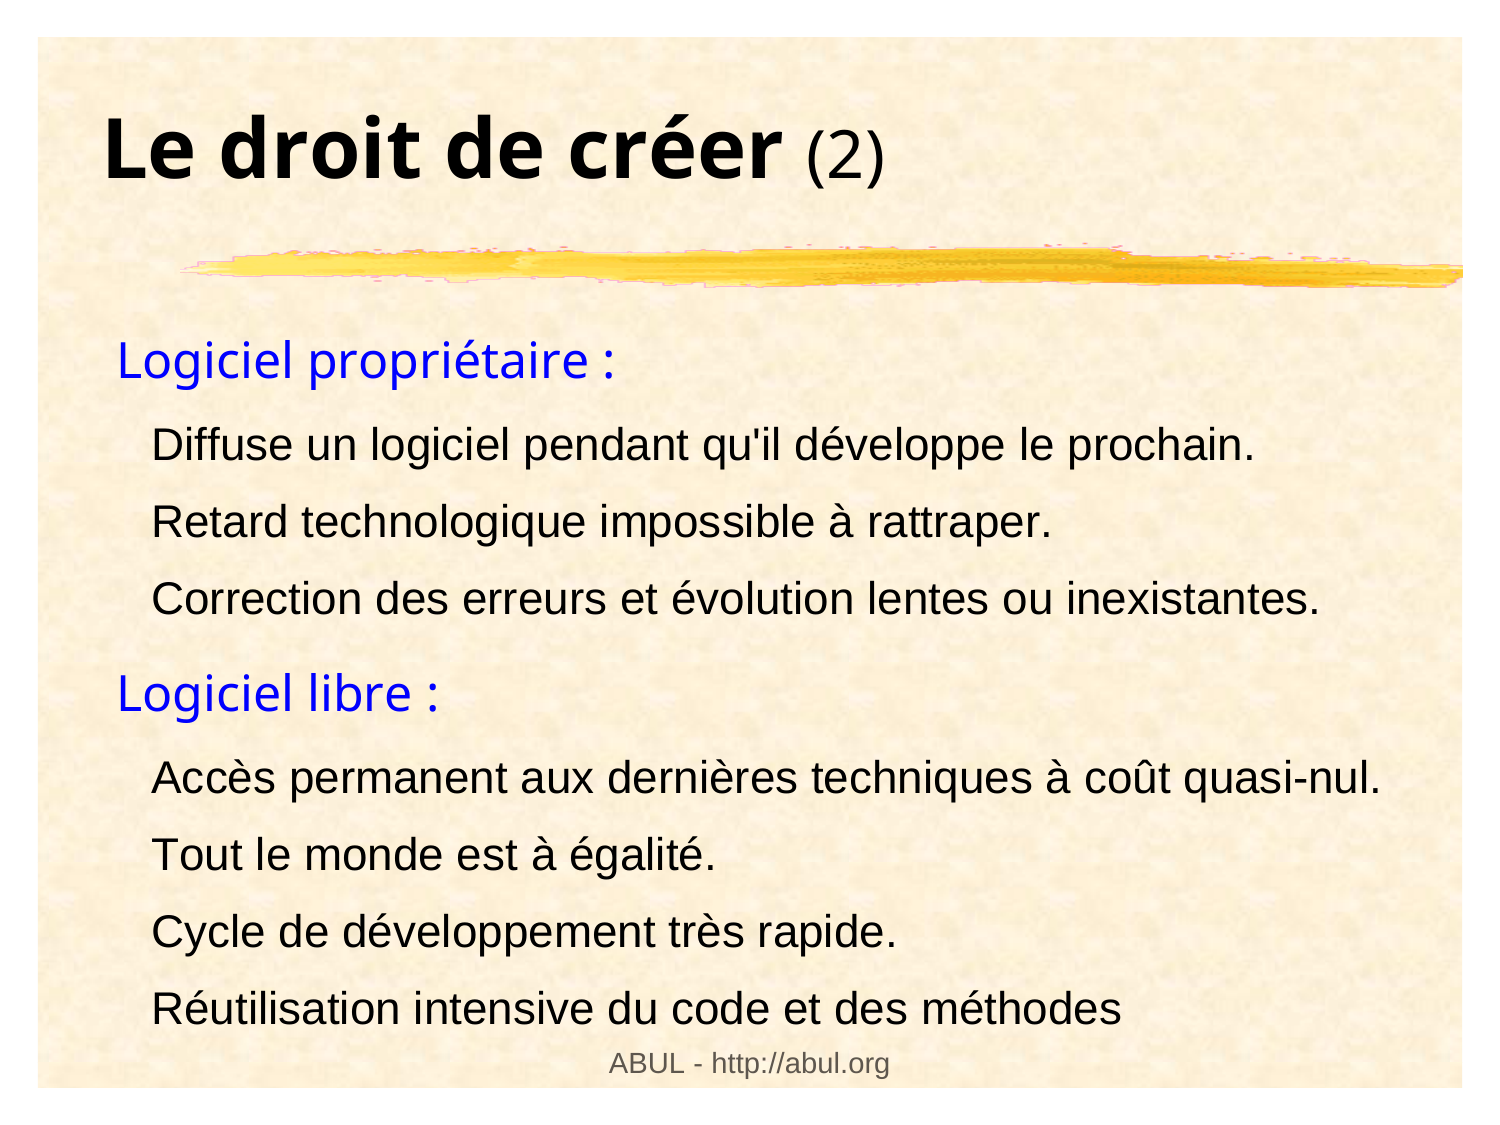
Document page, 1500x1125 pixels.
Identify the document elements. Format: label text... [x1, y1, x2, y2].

title Le droit de créer (2) [101, 39, 1312, 253]
text_box Logiciel propriétaire : Diffuse un logiciel pendant qu'il développe le prochain. Retard technologique impossible à rattraper. Correction des erreurs et évolution lentes ou inexistantes. Logiciel libre : Accès permanent aux dernières techniques à coût quasi-nul. Tout le monde est à égalité. Cycle de développement très rapide. Réutilisation intensive du code et des méthodes [116, 290, 1442, 1041]
picture [37, 37, 1463, 1088]
